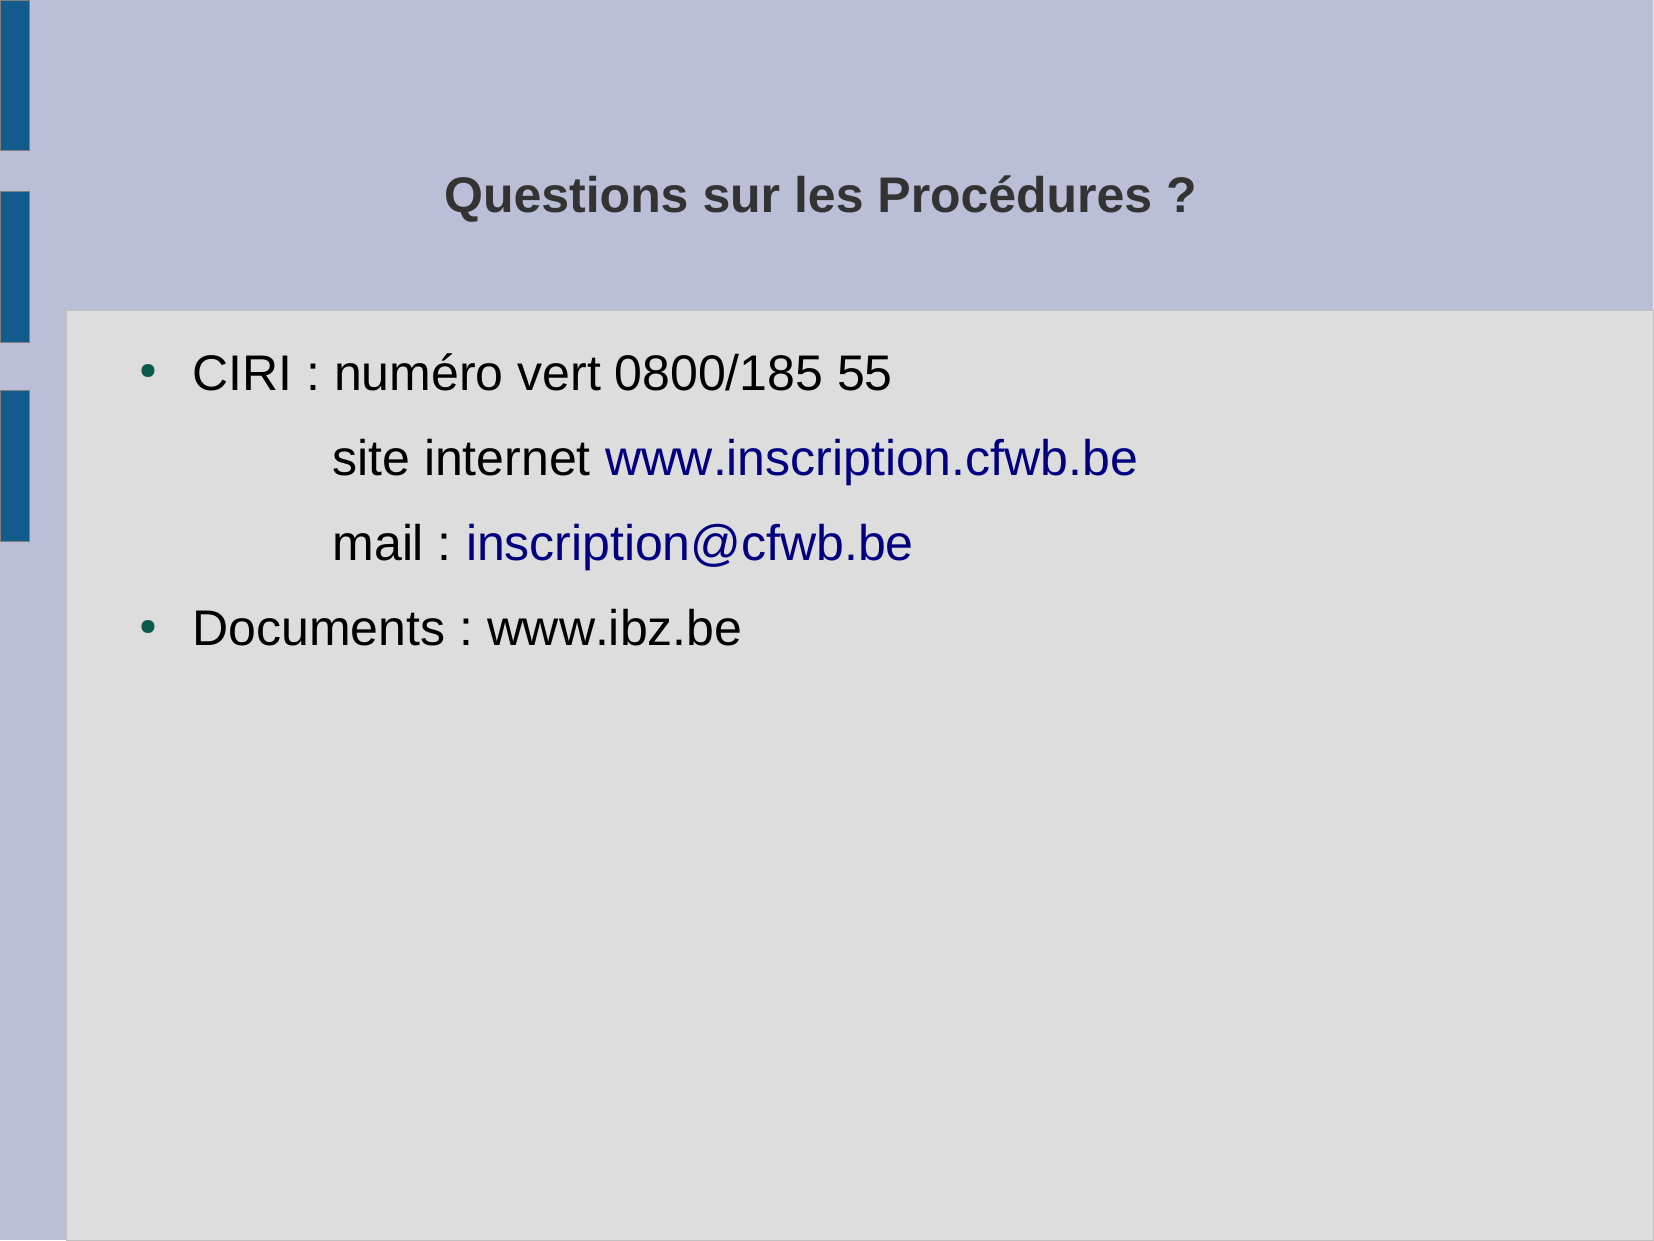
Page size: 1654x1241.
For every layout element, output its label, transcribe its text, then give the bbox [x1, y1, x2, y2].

list CIRI : numéro vert 0800/185 55 site internet www.inscription.cfwb.be mail : inscription@cfwb.be Documents : www.ibz.be [121, 344, 1534, 1127]
title Questions sur les Procédures ? [121, 91, 1534, 299]
